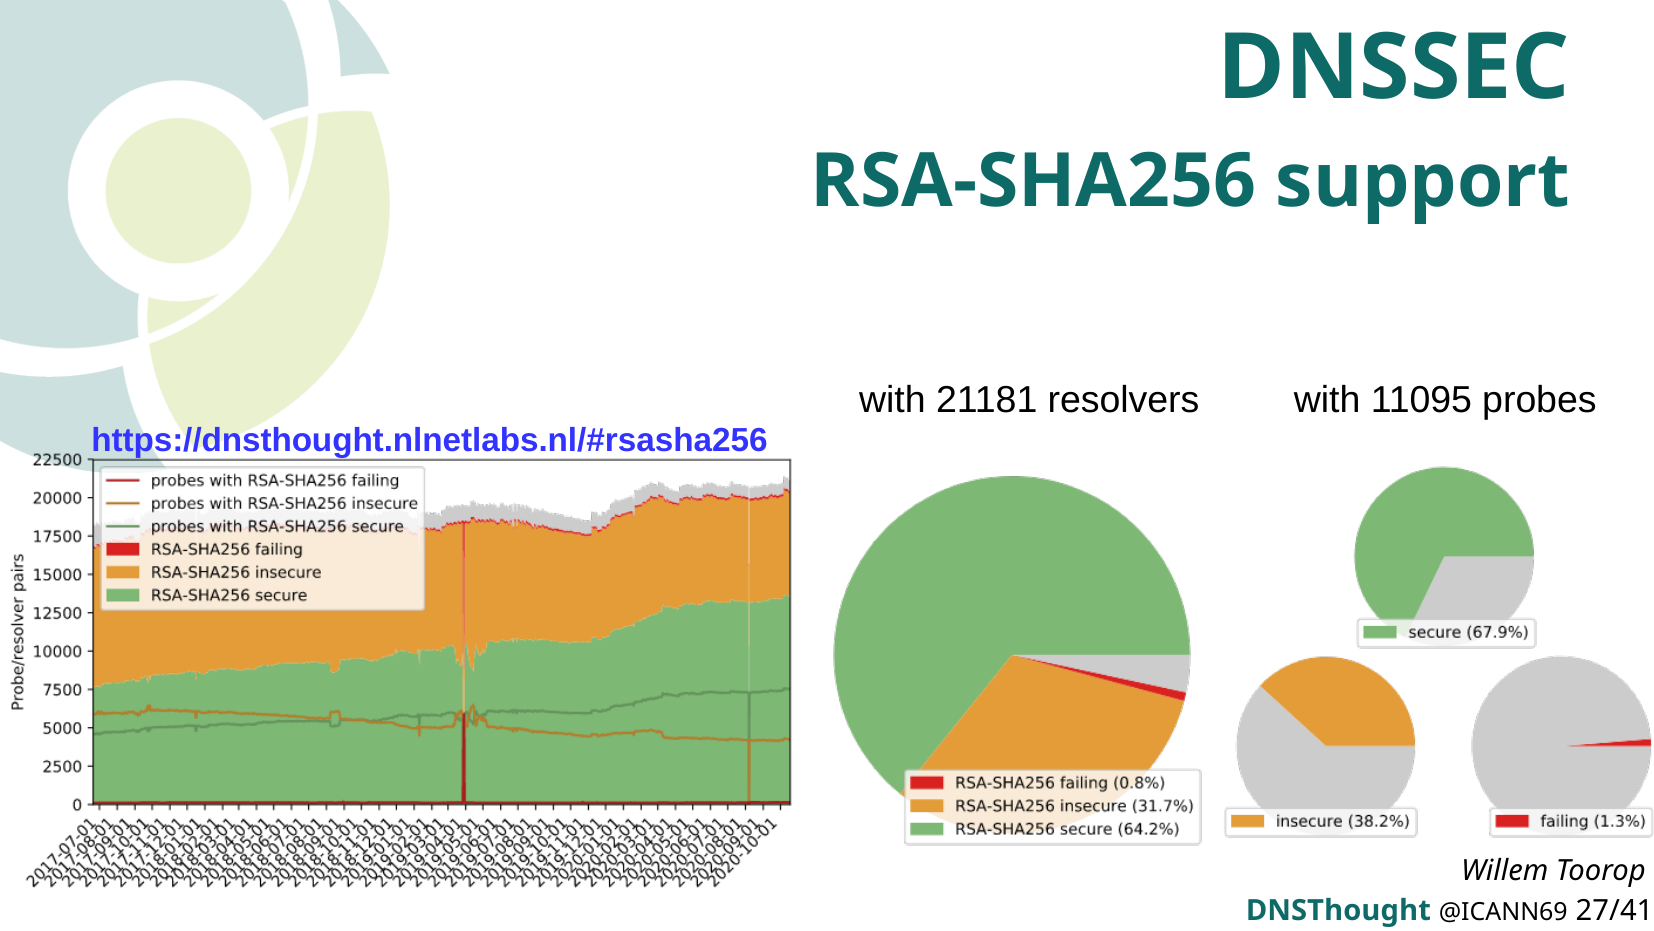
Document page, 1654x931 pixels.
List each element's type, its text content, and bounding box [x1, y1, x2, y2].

text_box with 11095 probes [1279, 371, 1654, 477]
title DNSSEC RSA-SHA256 support [82, 18, 1571, 212]
picture [0, 442, 1654, 902]
text_box https://dnsthought.nlnetlabs.nl/#rsasha256 [76, 413, 1128, 442]
text_box with 21181 resolvers [844, 370, 1306, 476]
